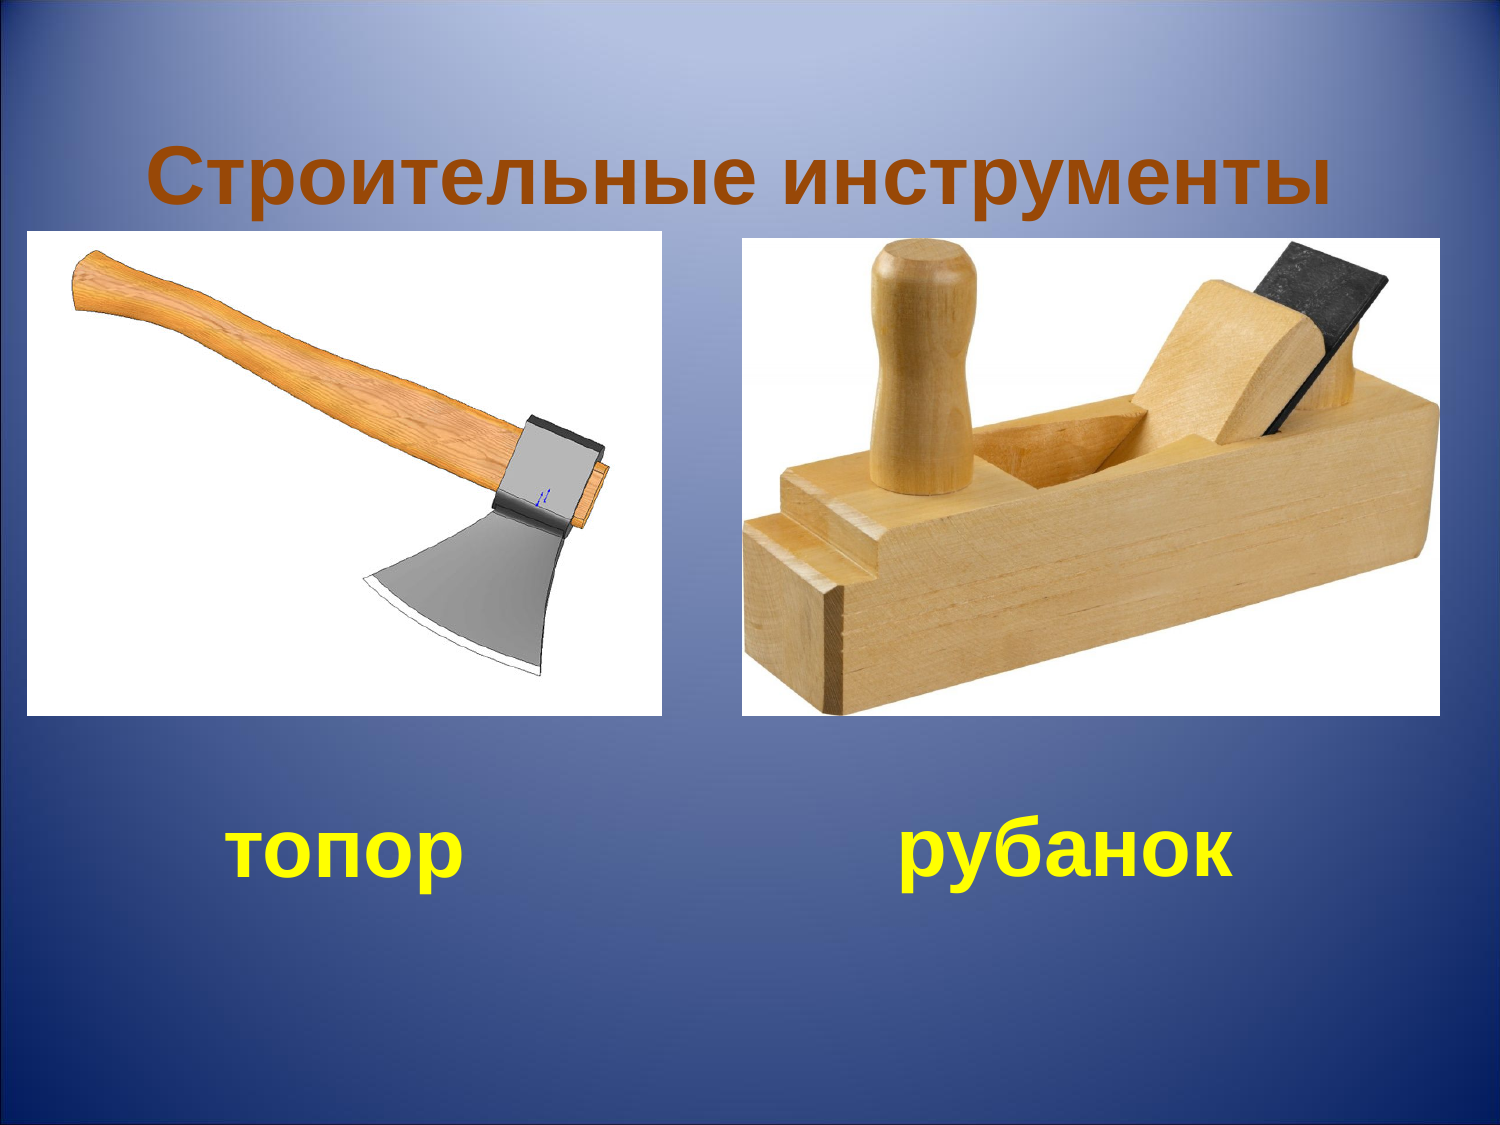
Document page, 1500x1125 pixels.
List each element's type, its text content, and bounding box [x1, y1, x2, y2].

picture [27, 231, 662, 716]
text_box топор [208, 786, 481, 903]
picture [742, 238, 1440, 716]
text_box Строительные инструменты [130, 113, 1350, 230]
text_box рубанок [882, 785, 1249, 901]
